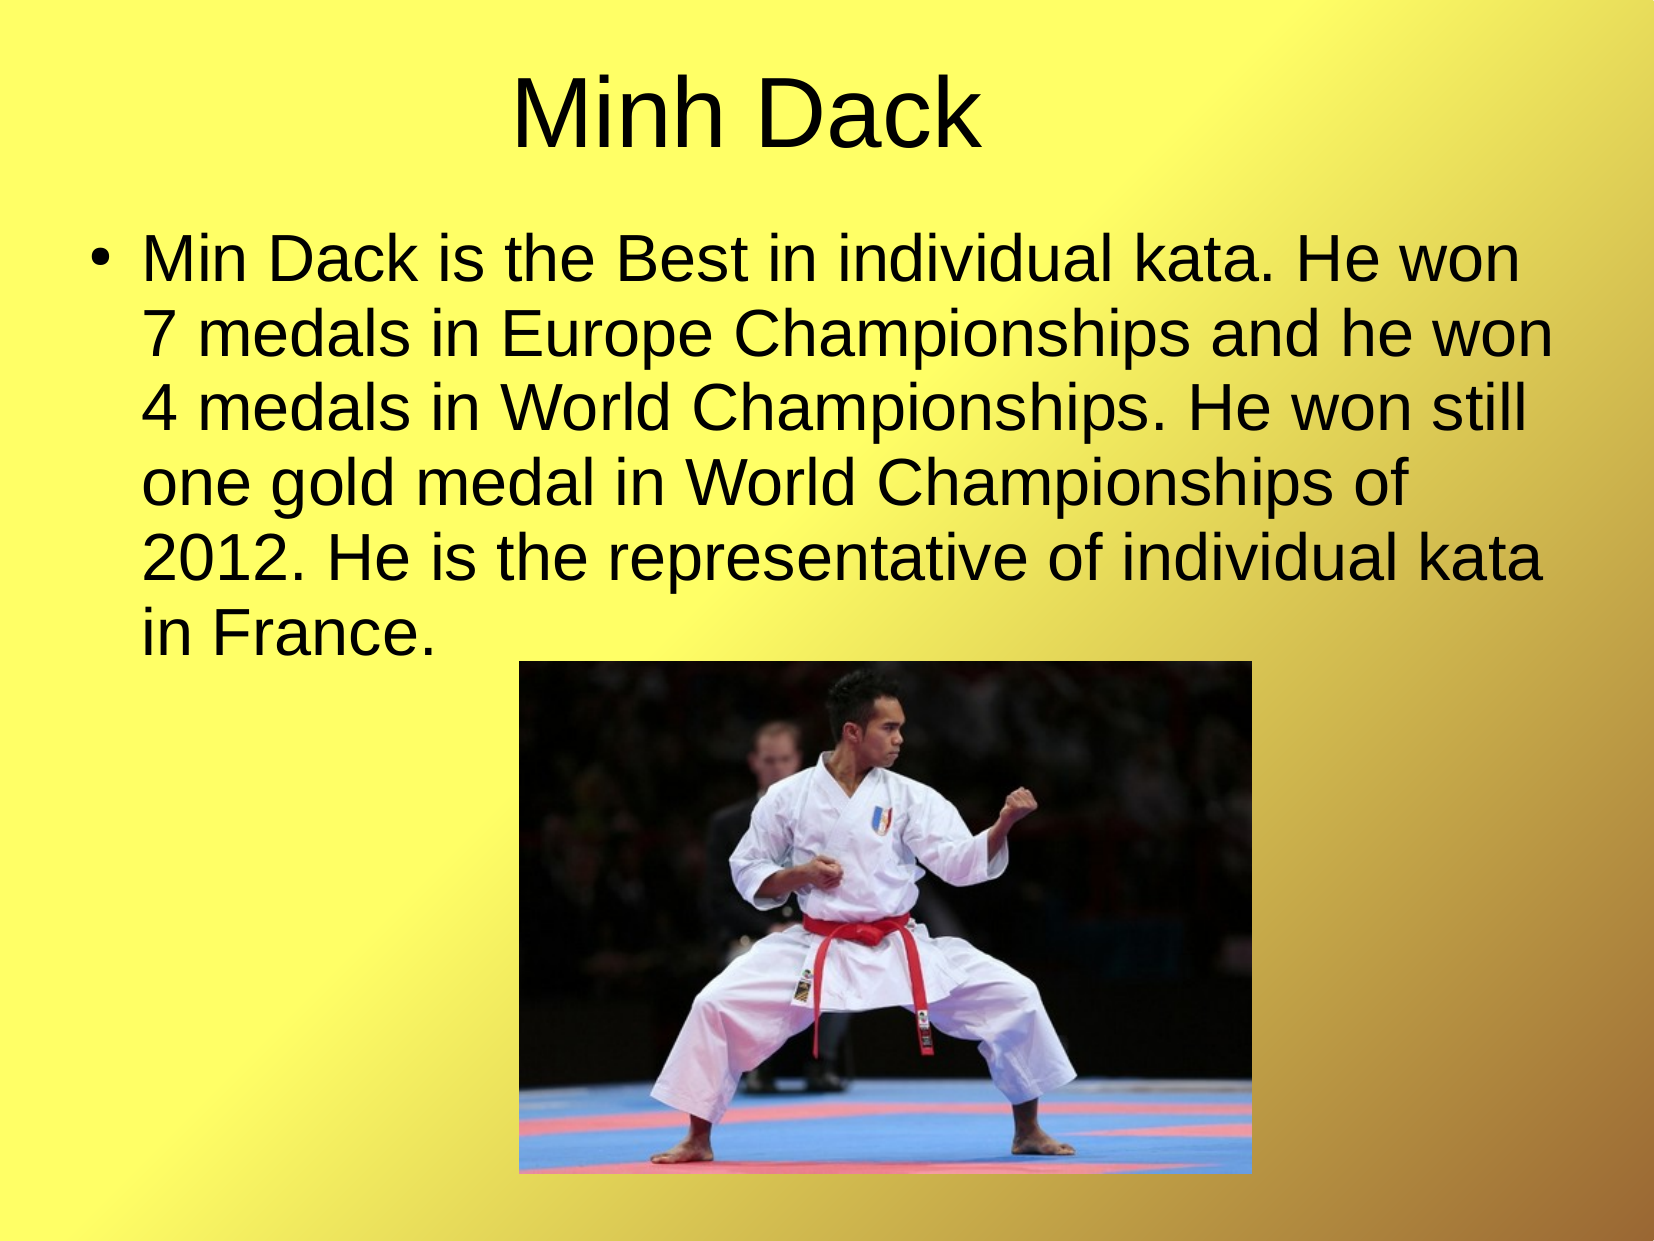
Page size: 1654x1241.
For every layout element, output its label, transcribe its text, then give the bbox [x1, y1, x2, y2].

picture [519, 661, 1252, 1174]
title [82, 49, 1571, 257]
text_box Minh Dack [496, 49, 1205, 176]
list Min Dack is the Best in individual kata. He won 7 medals in Europe Championships and he won 4 medals in World Championships. He won still one gold medal in World Championships of 2012. He is the representative of individual kata in France. [70, 220, 1559, 1040]
